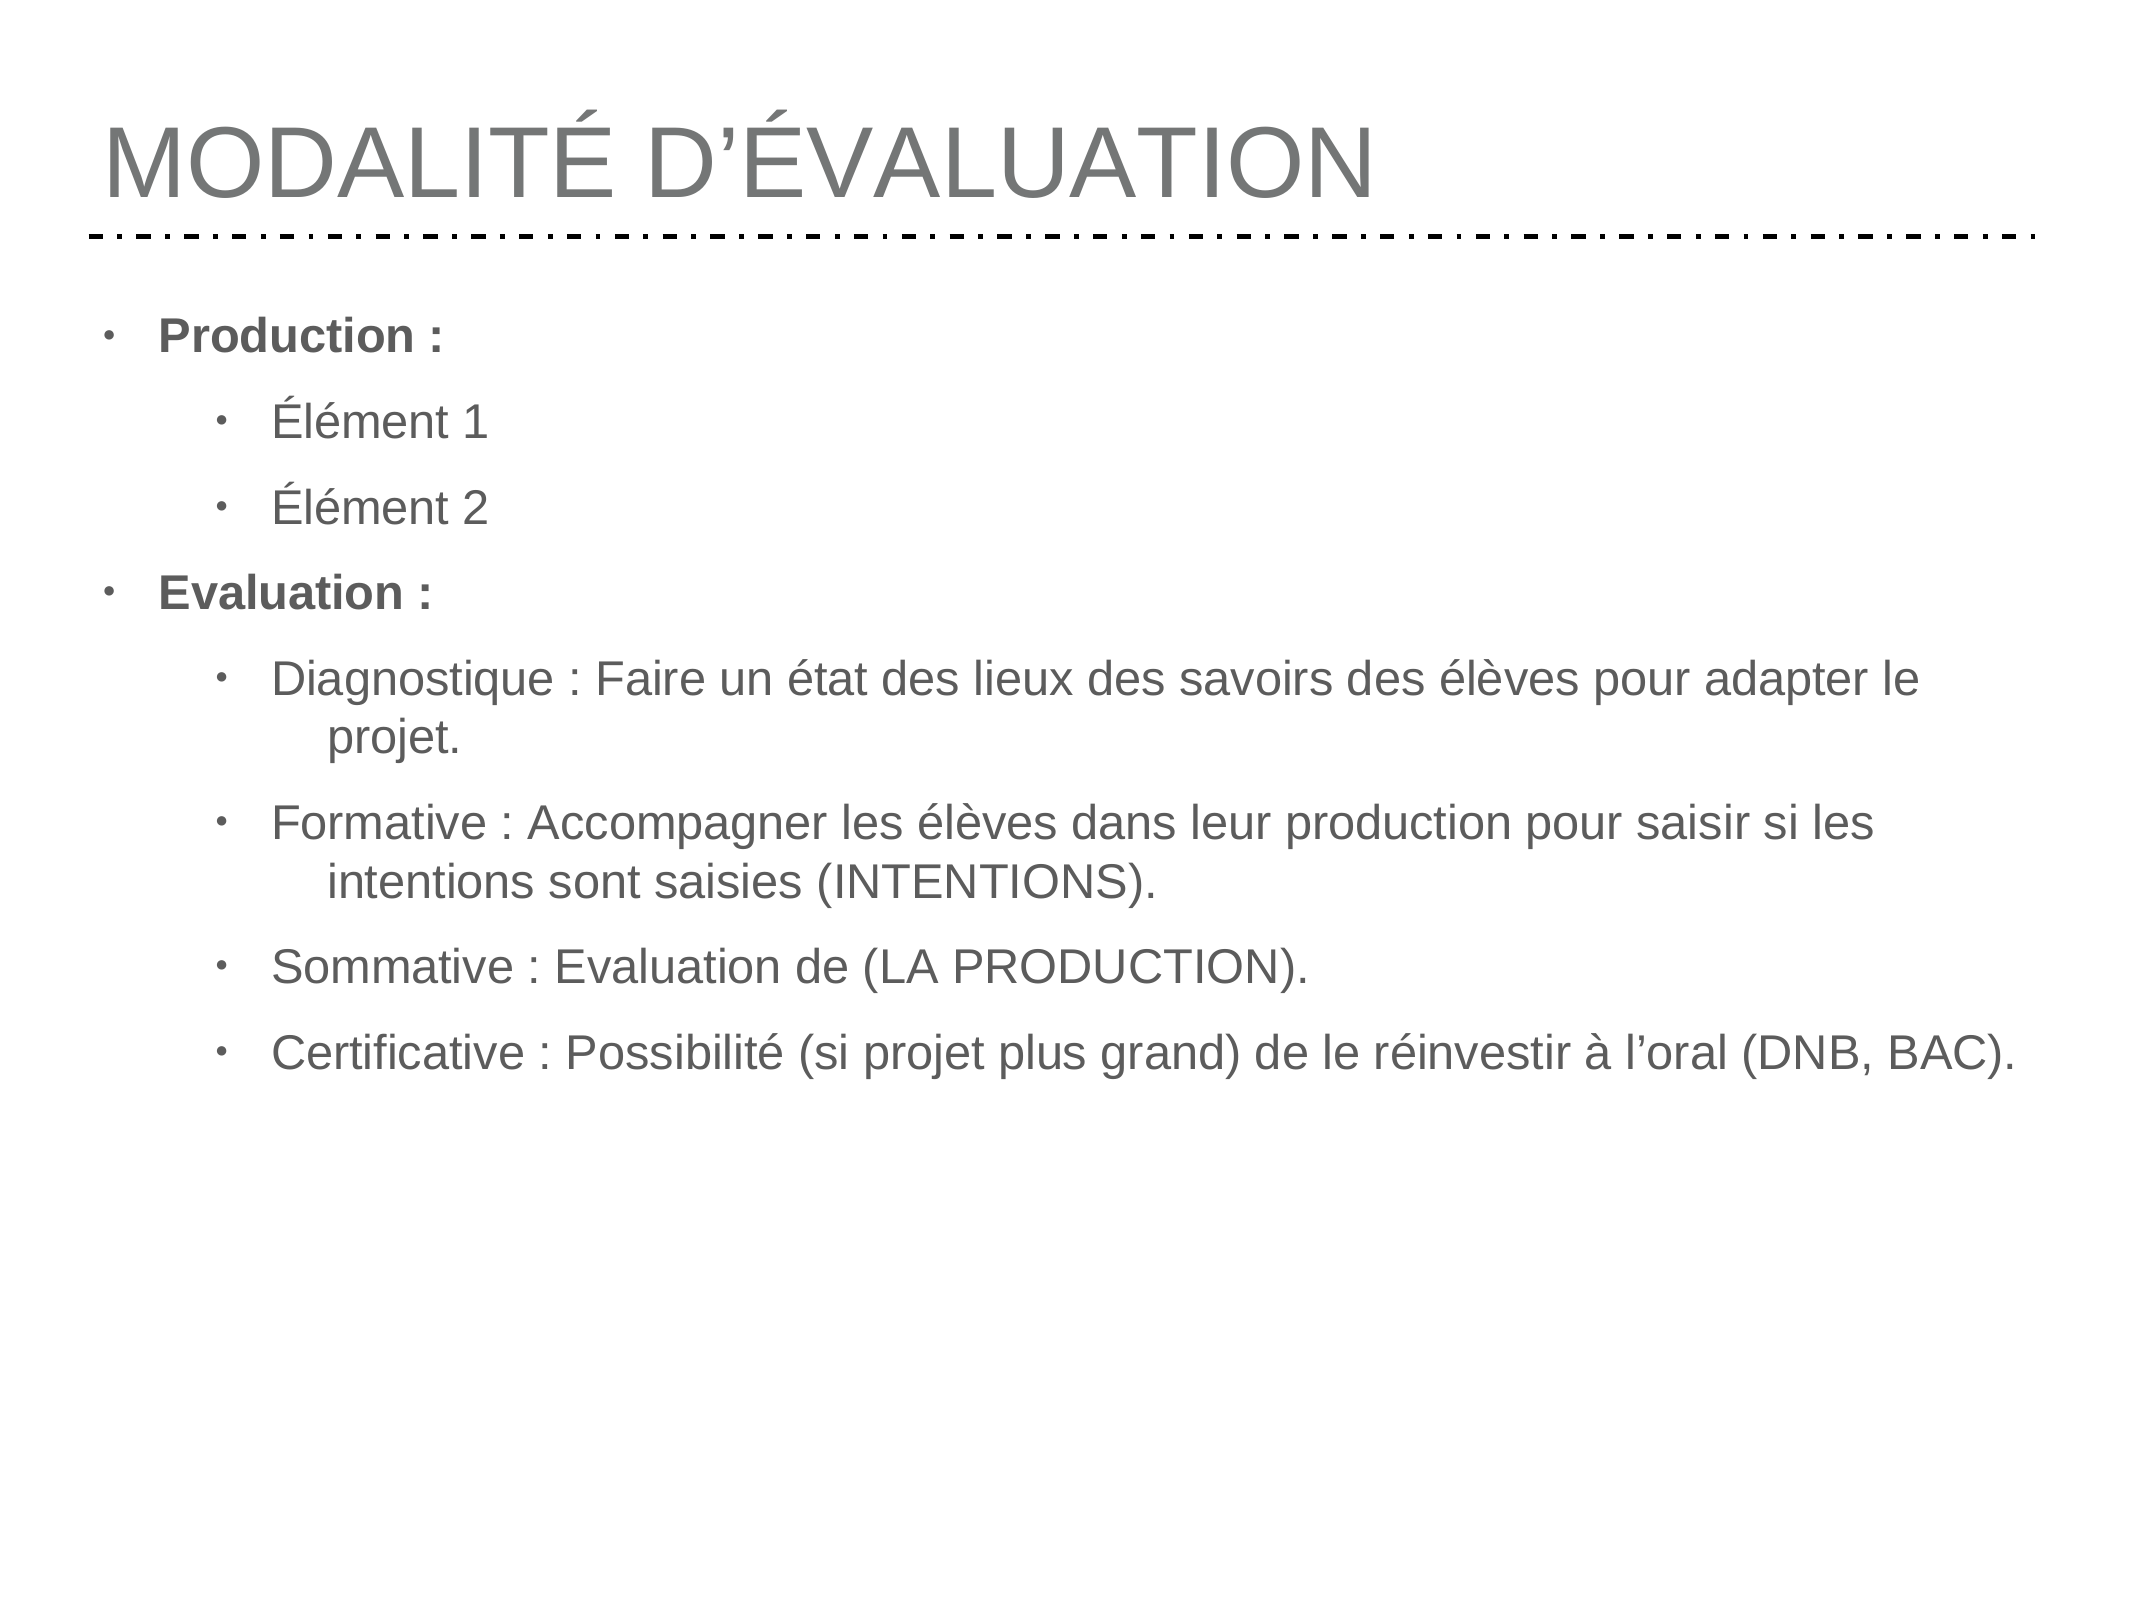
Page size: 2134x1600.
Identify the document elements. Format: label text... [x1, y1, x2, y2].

text_box Production : Élément 1 Élément 2 Evaluation : Diagnostique : Faire un état des lieux des savoirs des élèves pour adapter le projet. Formative : Accompagner les élèves dans leur production pour saisir si les intentions sont saisies (INTENTIONS). Sommative : Evaluation de (LA PRODUCTION). Certificative : Possibilité (si projet plus grand) de le réinvestir à l’oral (DNB, BAC). [94, 296, 2039, 1481]
text_box MODALITÉ D’ÉVALUATION [94, 89, 2039, 207]
